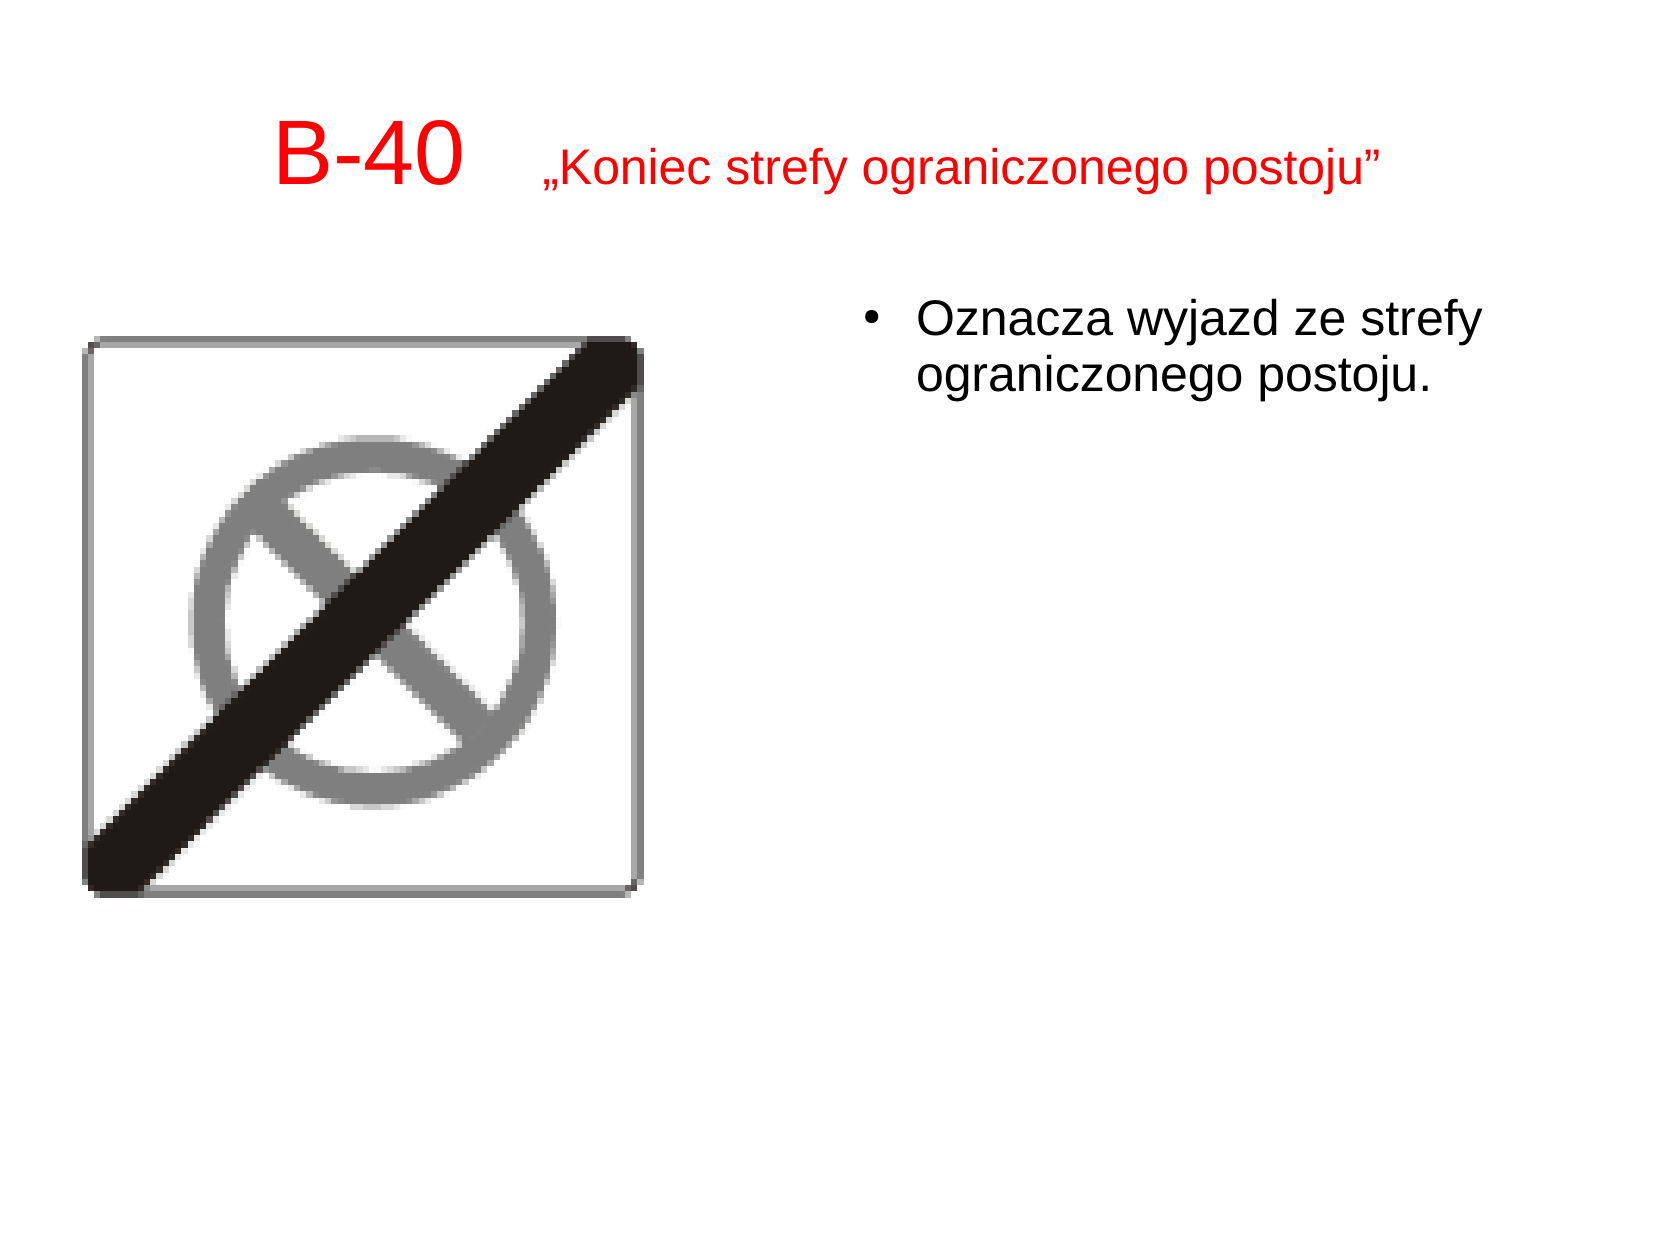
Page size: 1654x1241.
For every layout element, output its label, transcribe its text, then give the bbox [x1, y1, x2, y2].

title B-40 „Koniec strefy ograniczonego postoju” [82, 56, 1571, 250]
list Oznacza wyjazd ze strefy ograniczonego postoju. [845, 290, 1572, 1094]
picture [82, 336, 644, 898]
